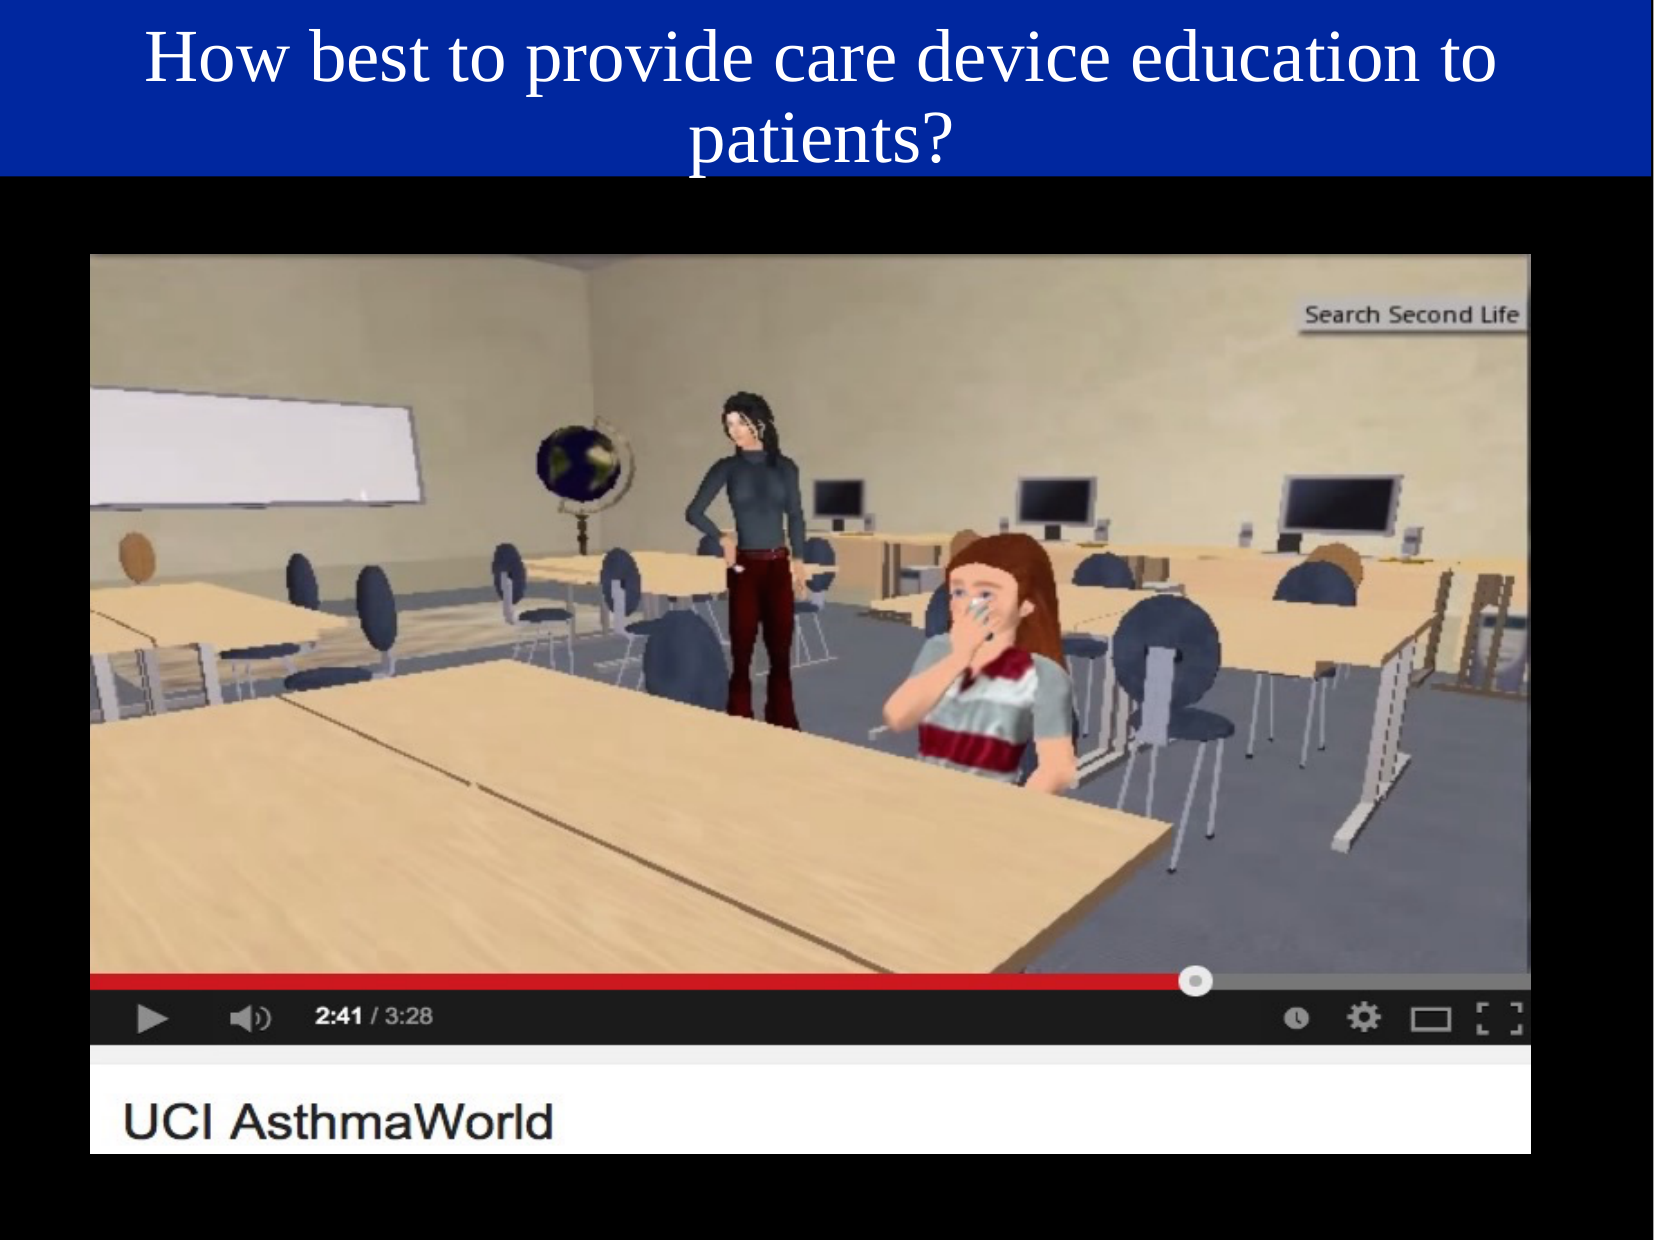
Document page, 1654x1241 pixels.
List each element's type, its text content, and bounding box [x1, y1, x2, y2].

title How best to provide care device education to patients? [0, 0, 1648, 196]
picture [90, 254, 1531, 1154]
